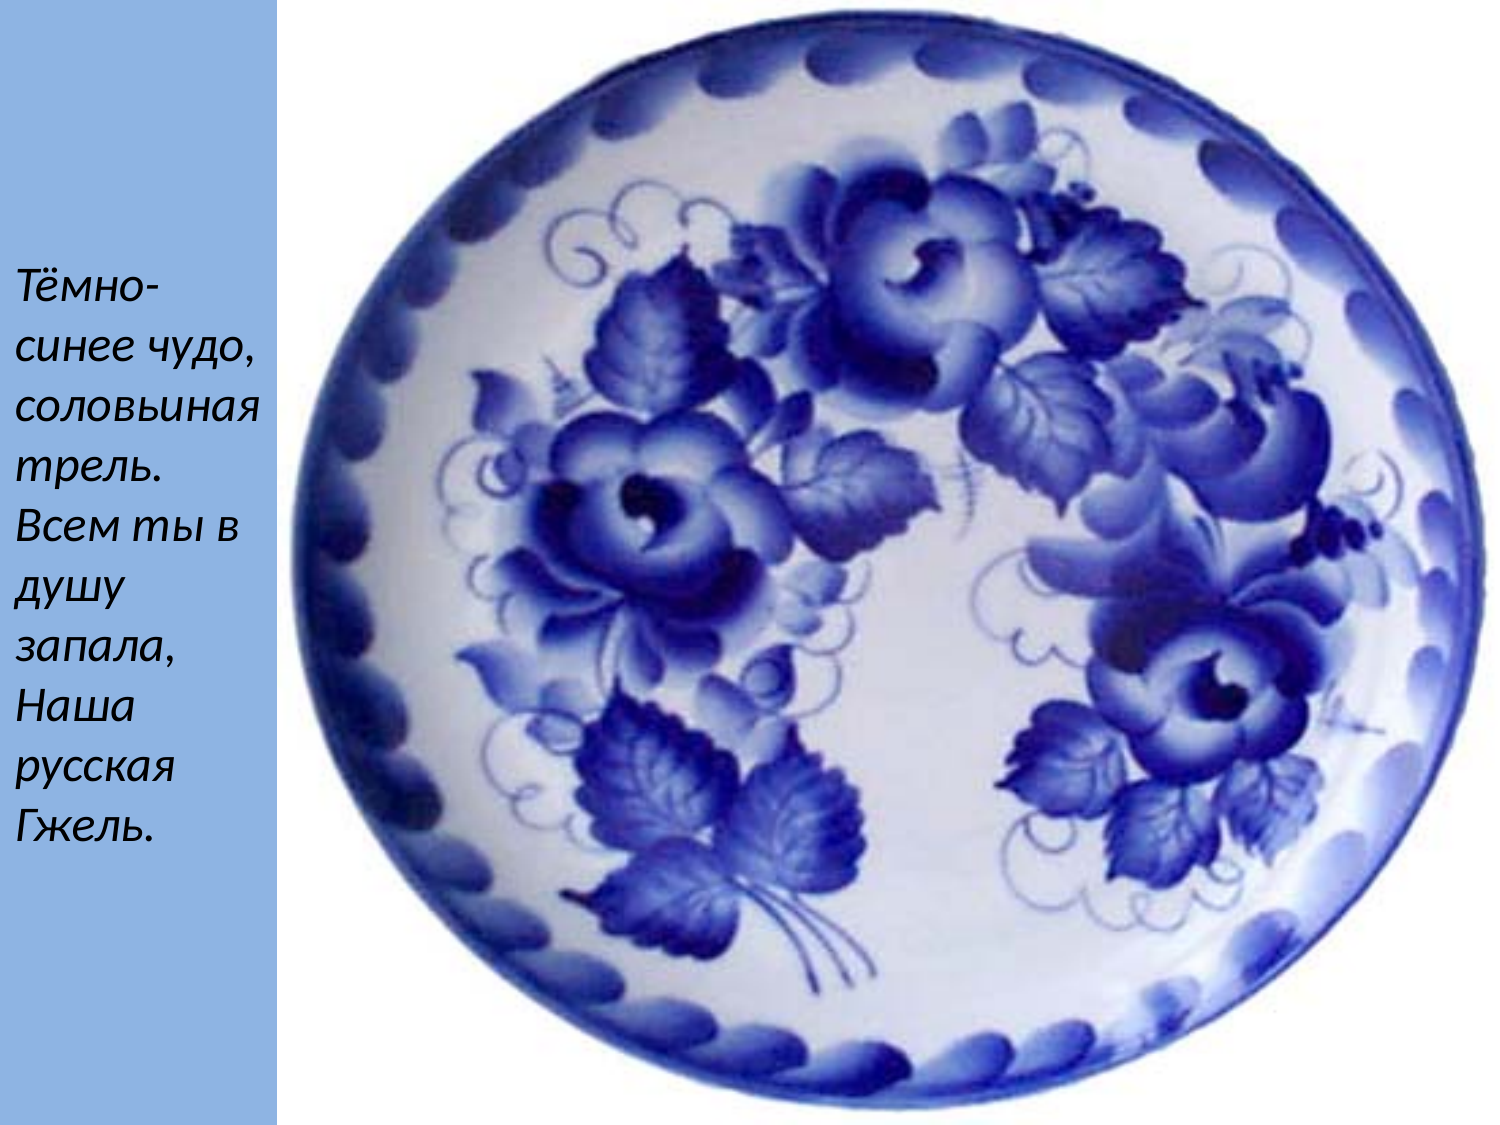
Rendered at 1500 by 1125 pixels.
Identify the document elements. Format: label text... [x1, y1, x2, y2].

text_box Тёмно-синее чудо, соловьиная трель. Всем ты в душу запала, Наша русская Гжель. [0, 243, 290, 859]
picture [277, 0, 1500, 1125]
